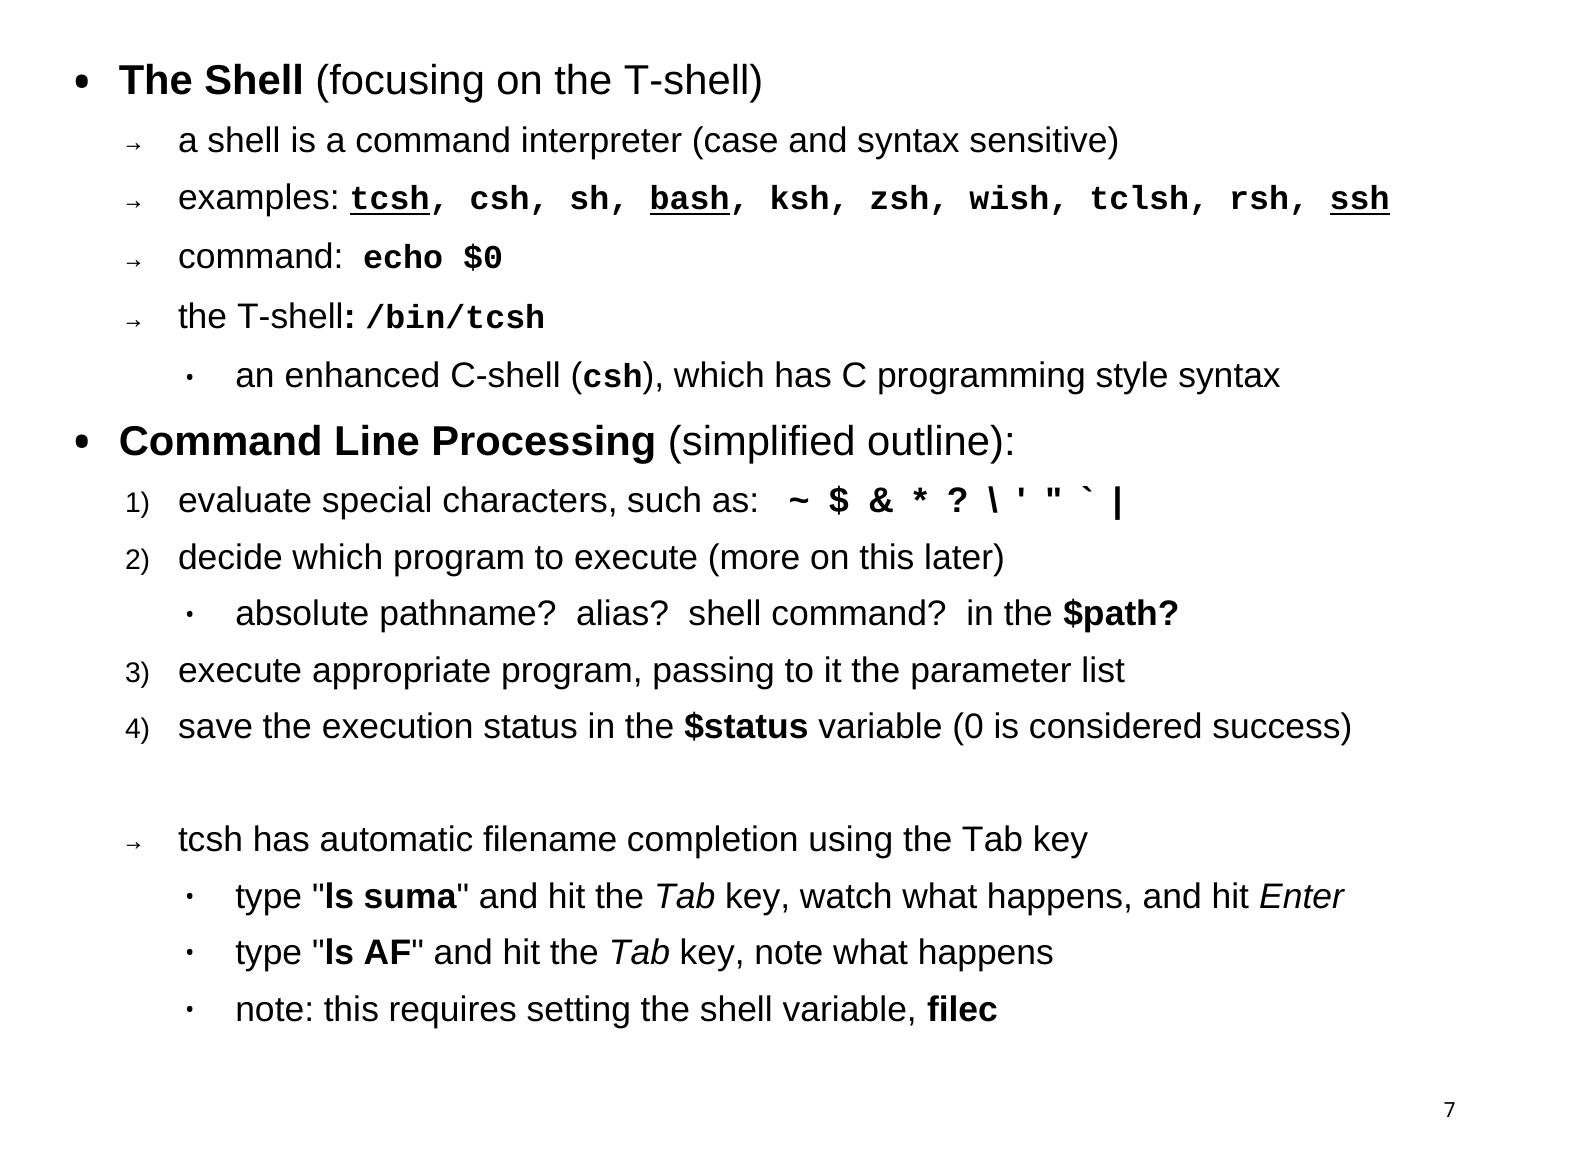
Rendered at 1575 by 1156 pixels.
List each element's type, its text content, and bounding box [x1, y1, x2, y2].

list The Shell (focusing on the T-shell) a shell is a command interpreter (case and syntax sensitive) examples: tcsh, csh, sh, bash, ksh, zsh, wish, tclsh, rsh, ssh command: echo $0 the T-shell: /bin/tcsh an enhanced C-shell (csh), which has C programming style syntax Command Line Processing (simplified outline): evaluate special characters, such as: ~ $ & * ? \ ' " ` | decide which program to execute (more on this later) absolute pathname? alias? shell command? in the $path? execute appropriate program, passing to it the parameter list save the execution status in the $status variable (0 is considered success) tcsh has automatic filename completion using the Tab key type "ls suma" and hit the Tab key, watch what happens, and hit Enter type "ls AF" and hit the Tab key, note what happens note: this requires setting the shell variable, filec [50, 40, 1525, 1116]
